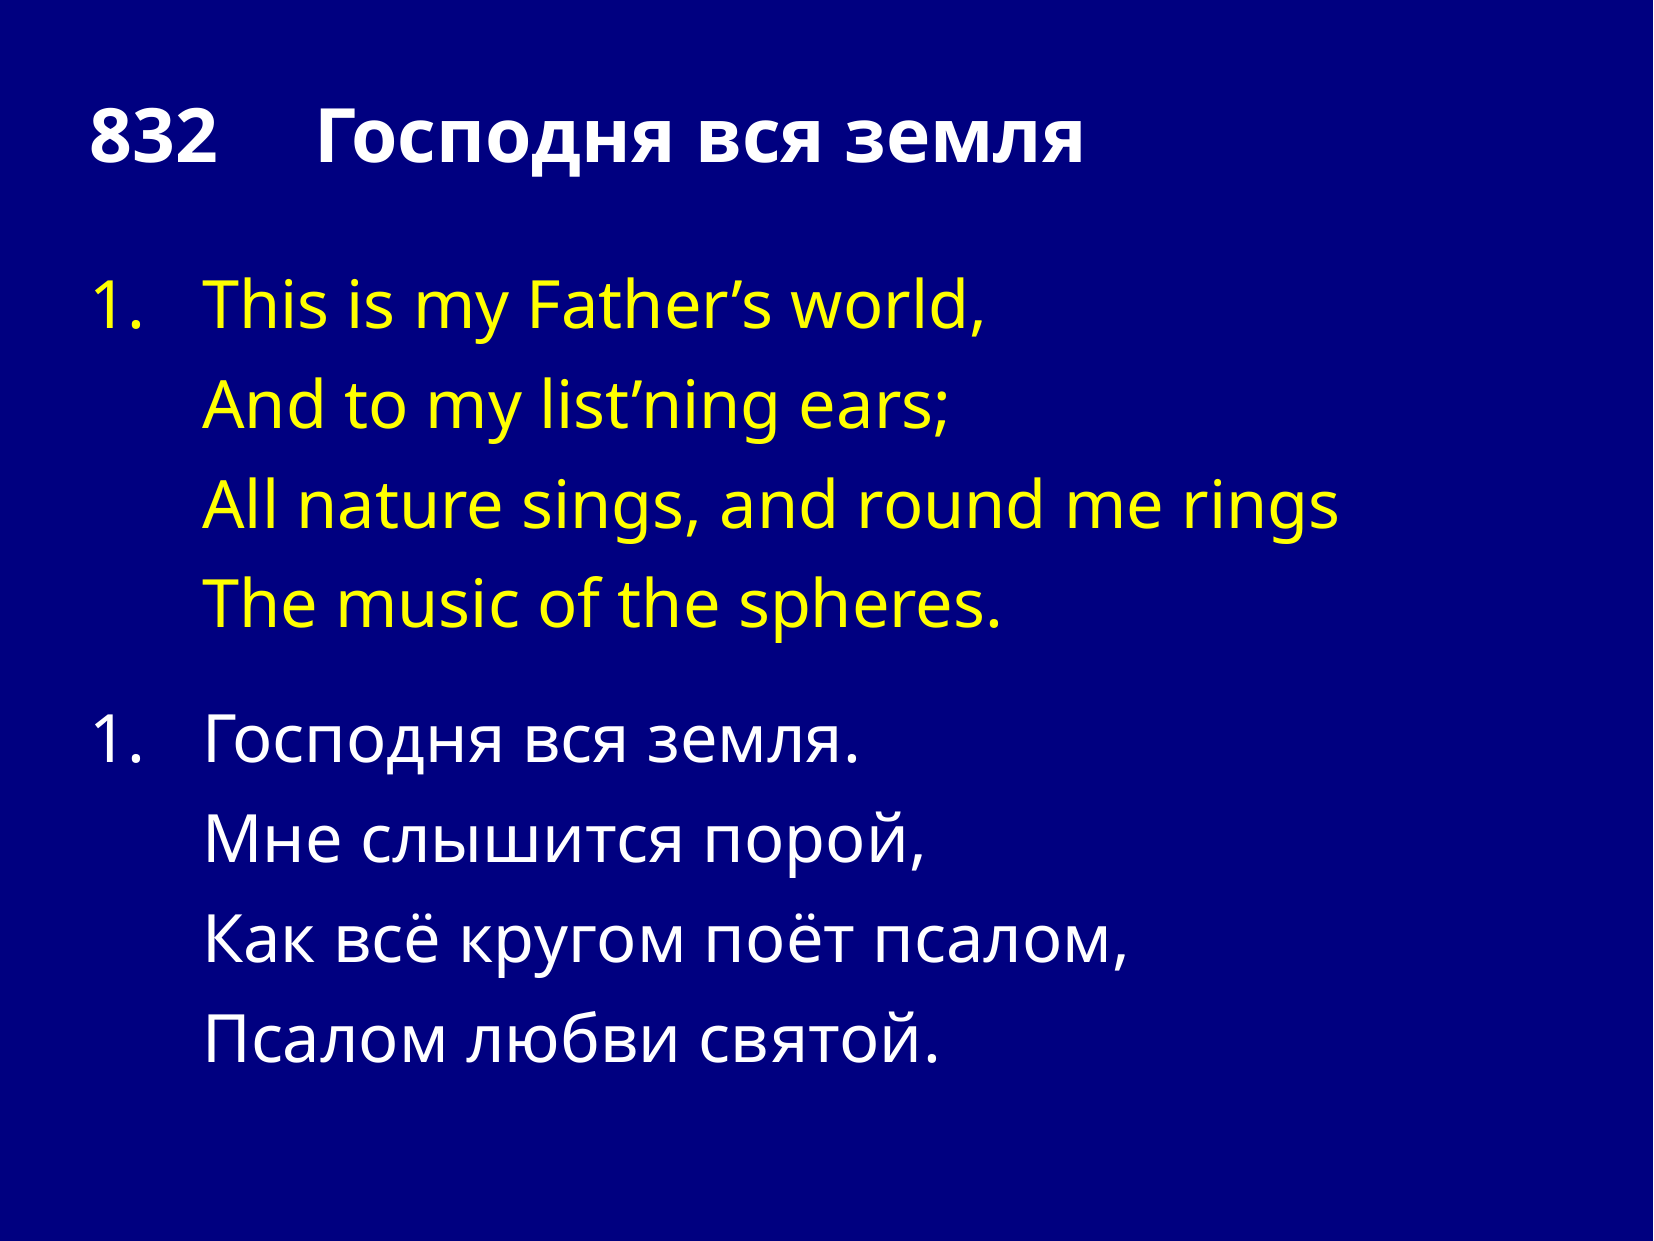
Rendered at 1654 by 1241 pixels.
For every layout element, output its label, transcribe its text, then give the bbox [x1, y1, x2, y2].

text_box 1. This is my Father’s world, And to my list’ning ears; All nature sings, and round me rings The music of the spheres. [75, 188, 1576, 638]
text_box 1. Господня вся земля. Мне слышится порой, Как всё кругом поёт псалом, Псалом любви святой. [75, 675, 1576, 1163]
text_box 832 Господня вся земля [75, 75, 1576, 188]
